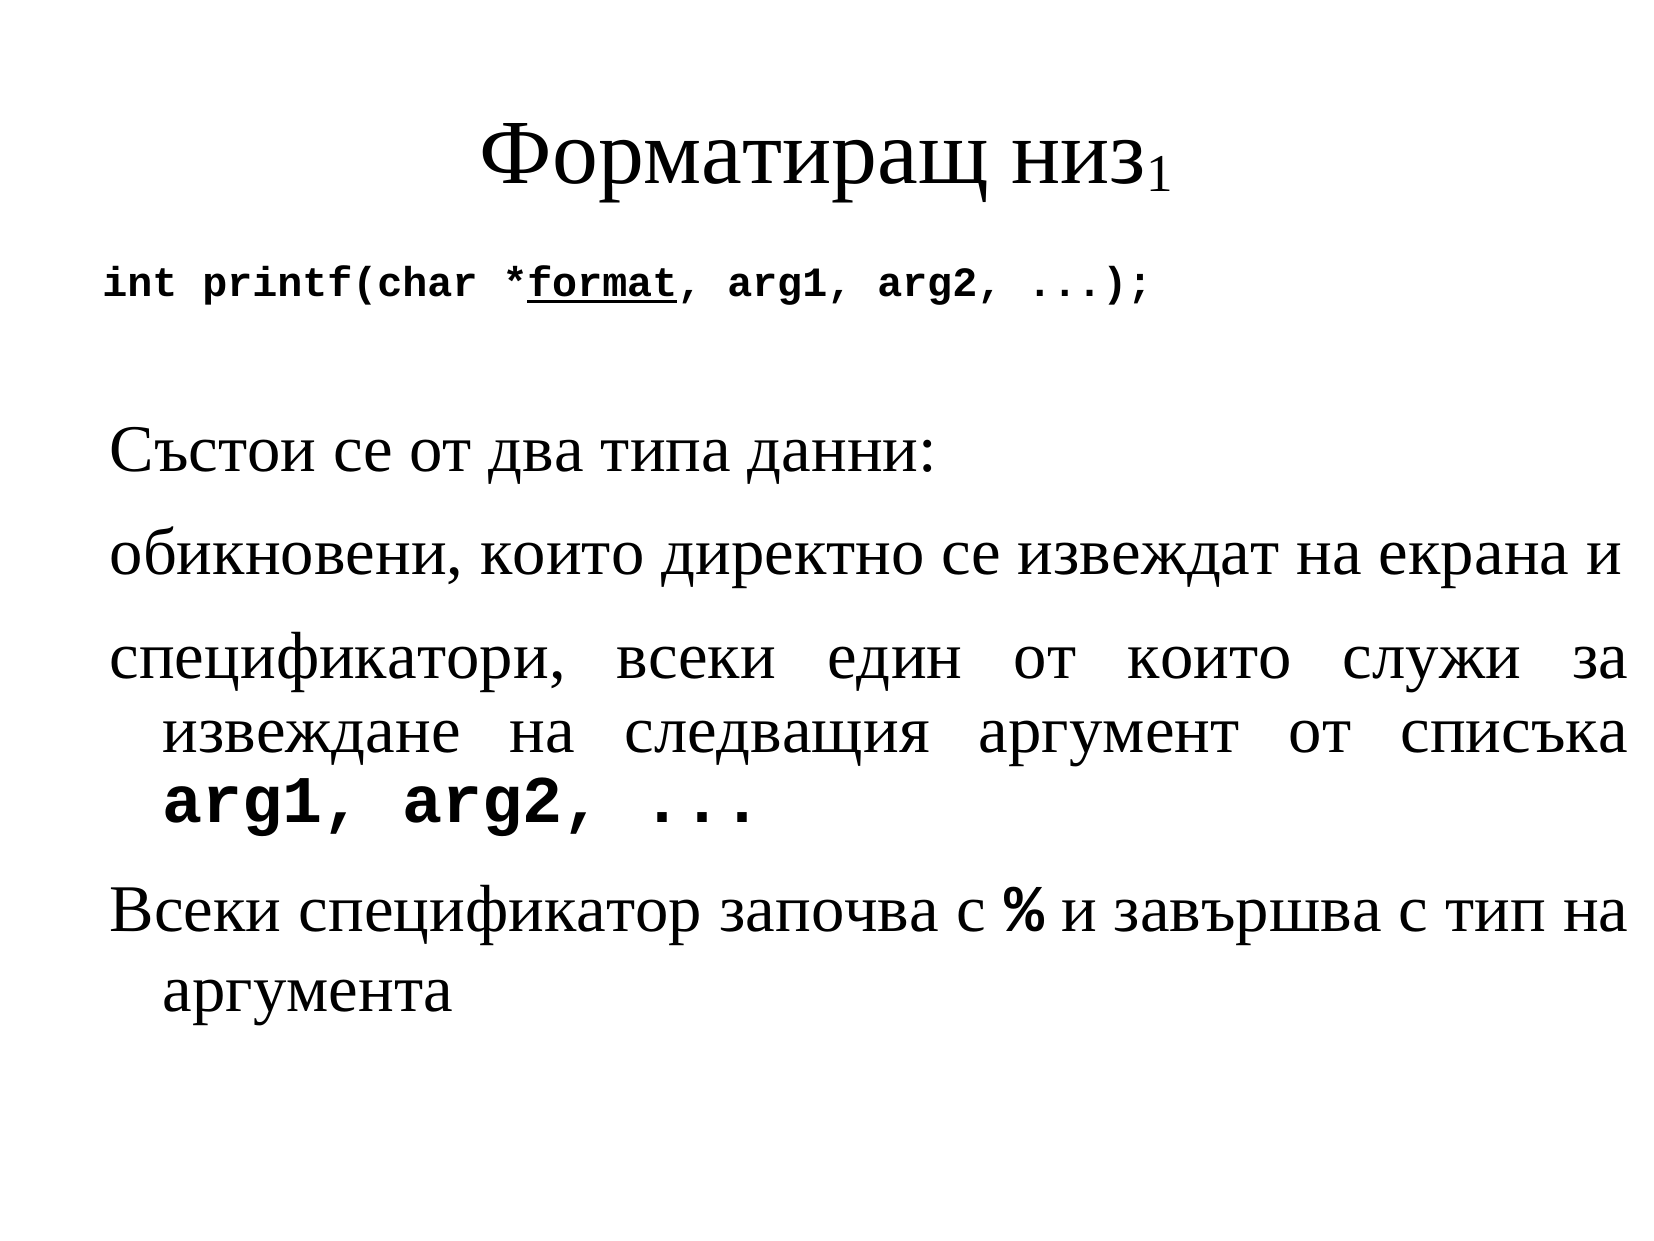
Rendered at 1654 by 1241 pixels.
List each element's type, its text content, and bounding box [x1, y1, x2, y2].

text_box int printf(char *format, arg1, arg2, ...); [87, 254, 1523, 317]
title Форматиращ низ1 [82, 49, 1571, 257]
list Състои се от два типа данни: обикновени, които директно се извеждат на екрана и спецификатори, всеки един от които служи за извеждане на следващия аргумент от списъка arg1, arg2, ... Всеки спецификатор започва с % и завършва с тип на аргумента [91, 411, 1630, 1193]
